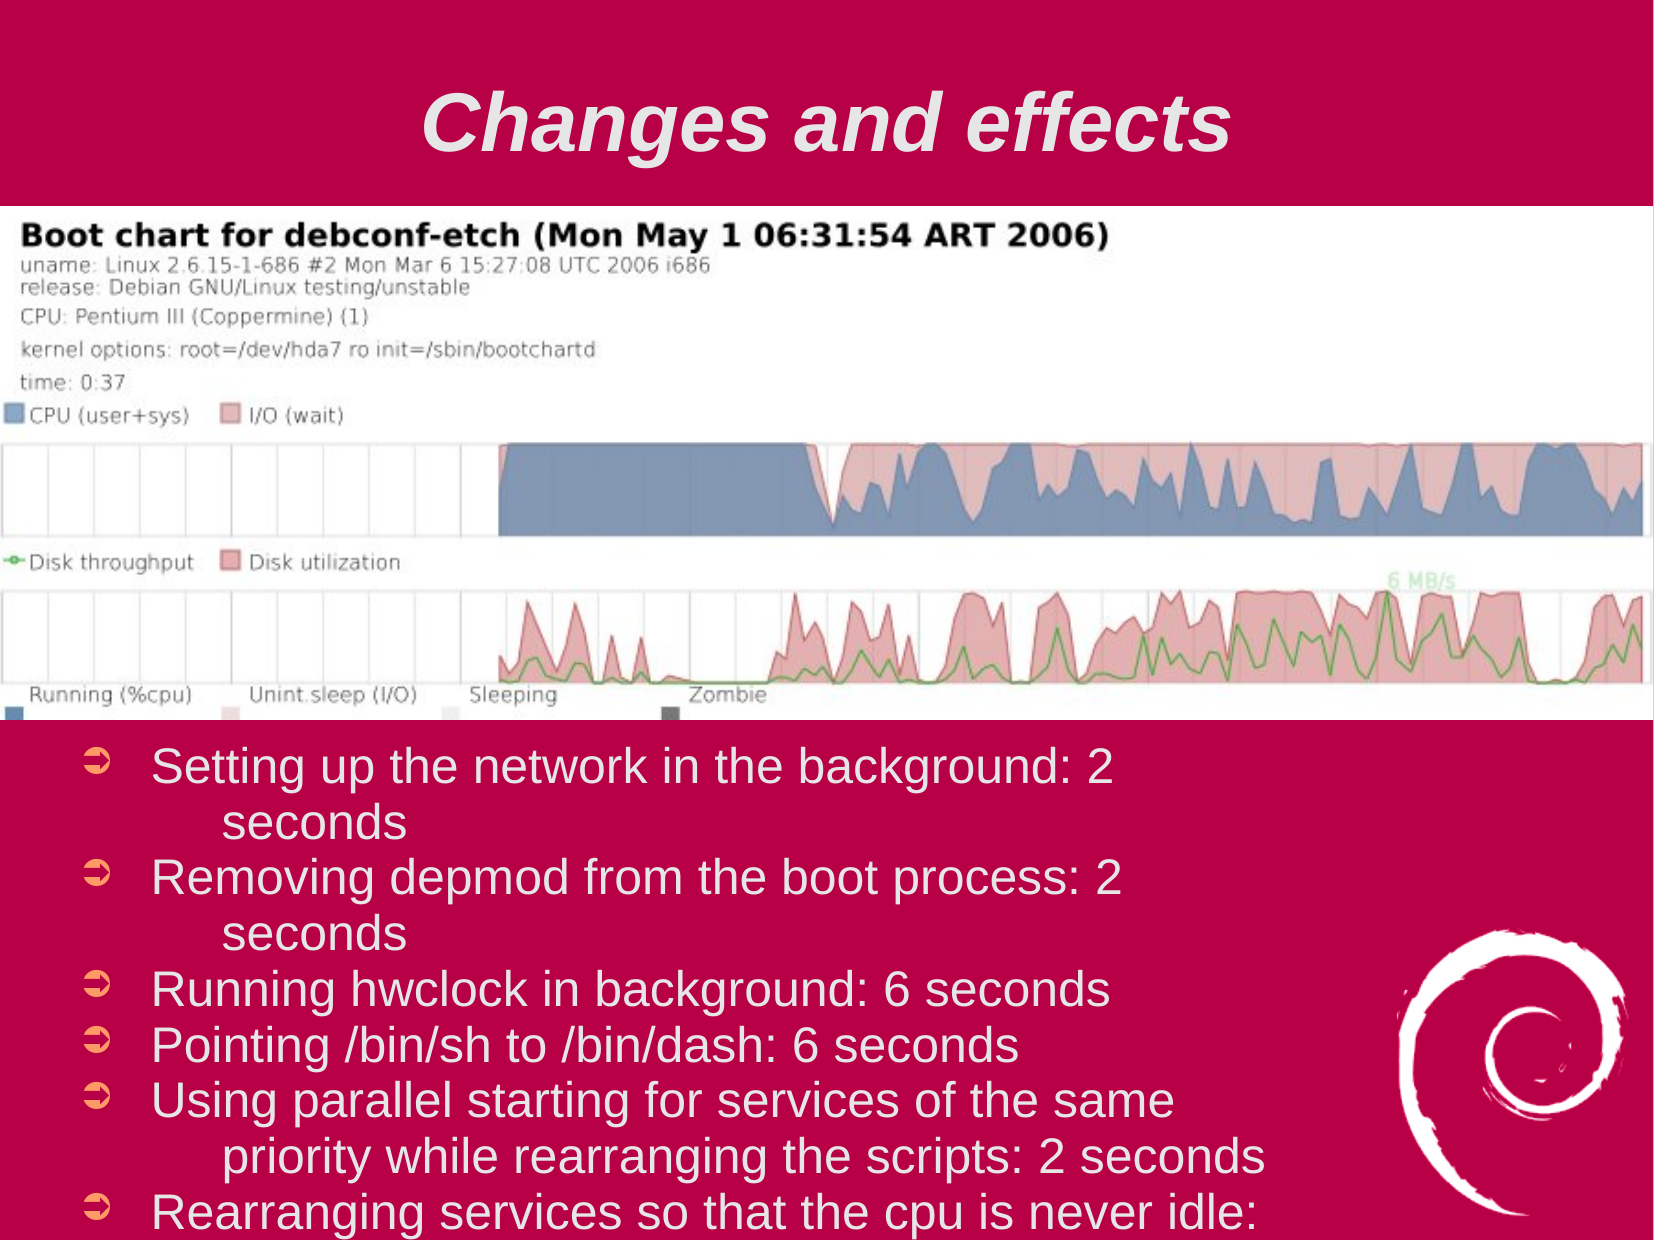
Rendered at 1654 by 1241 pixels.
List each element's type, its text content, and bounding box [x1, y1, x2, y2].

list Setting up the network in the background: 2 seconds Removing depmod from the boot process: 2 seconds Running hwclock in background: 6 seconds Pointing /bin/sh to /bin/dash: 6 seconds Using parallel starting for services of the same priority while rearranging the scripts: 2 seconds Rearranging services so that the cpu is never idle: 2 seconds [56, 738, 1270, 1241]
picture [0, 206, 1654, 720]
picture [1394, 925, 1632, 1218]
title Changes and effects [121, 19, 1534, 206]
